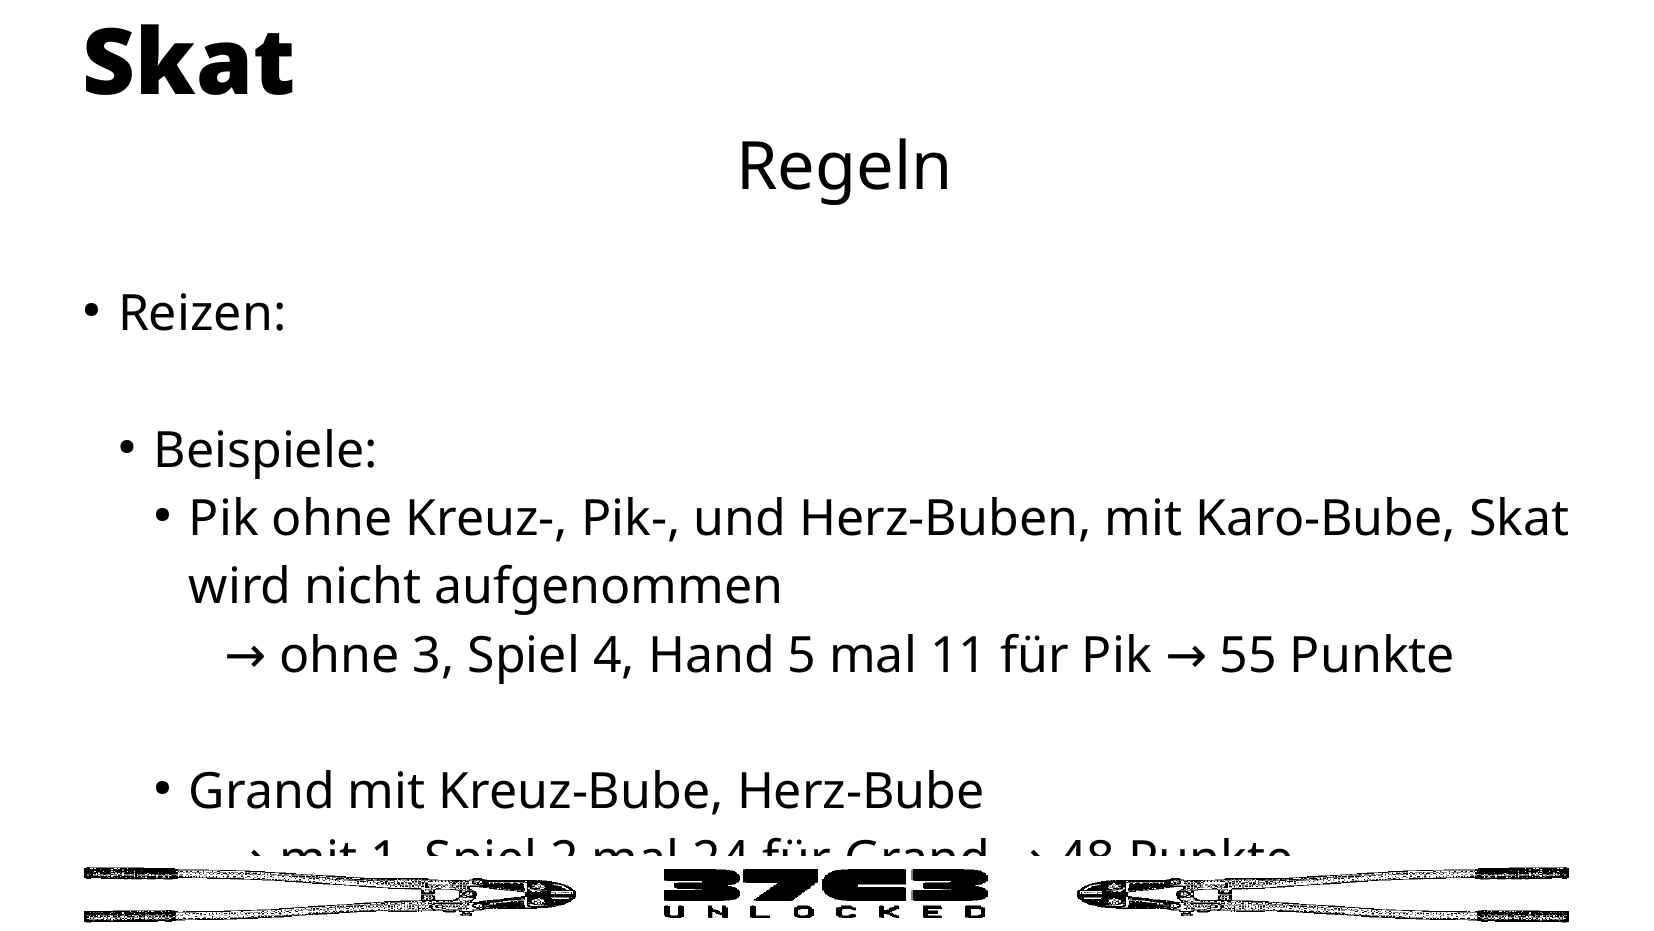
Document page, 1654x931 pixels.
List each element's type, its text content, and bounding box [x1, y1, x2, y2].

subtitle Regeln Reizen: Beispiele: Pik ohne Kreuz-, Pik-, und Herz-Buben, mit Karo-Bube, Skat wird nicht aufgenommen → ohne 3, Spiel 4, Hand 5 mal 11 für Pik → 55 Punkte Grand mit Kreuz-Bube, Herz-Bube → mit 1, Spiel 2 mal 24 für Grand → 48 Punkte [82, 118, 1571, 856]
title Skat [82, 0, 1571, 118]
picture [0, 856, 1654, 931]
